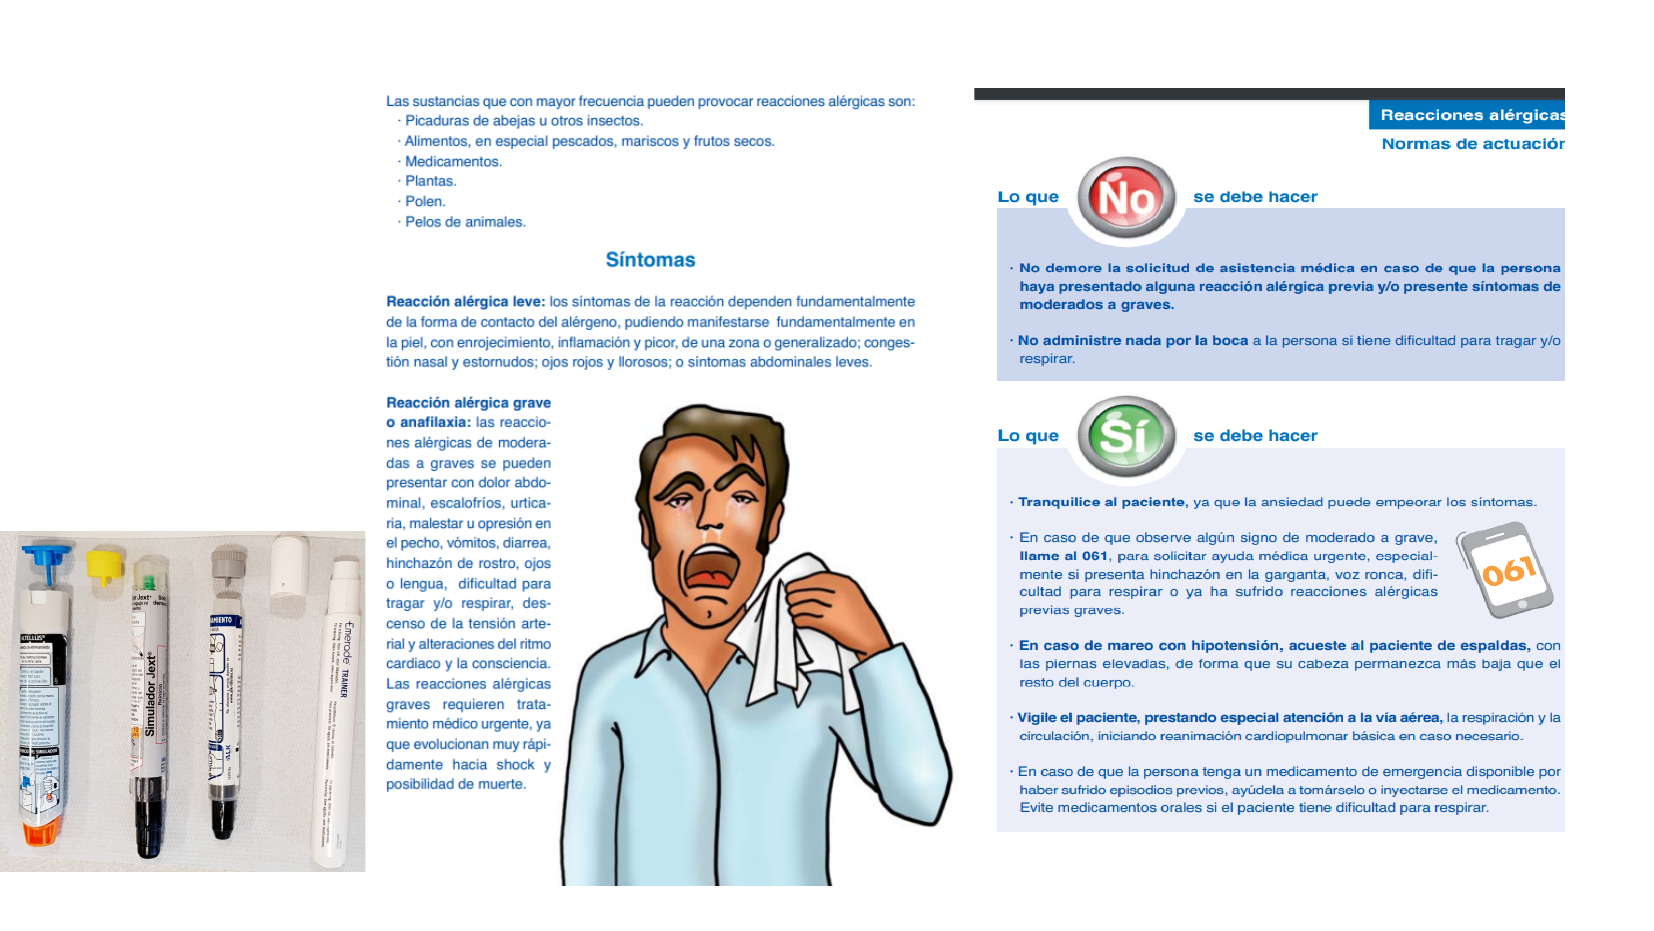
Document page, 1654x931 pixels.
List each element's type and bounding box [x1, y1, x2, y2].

picture [383, 66, 1565, 914]
picture [0, 531, 366, 872]
